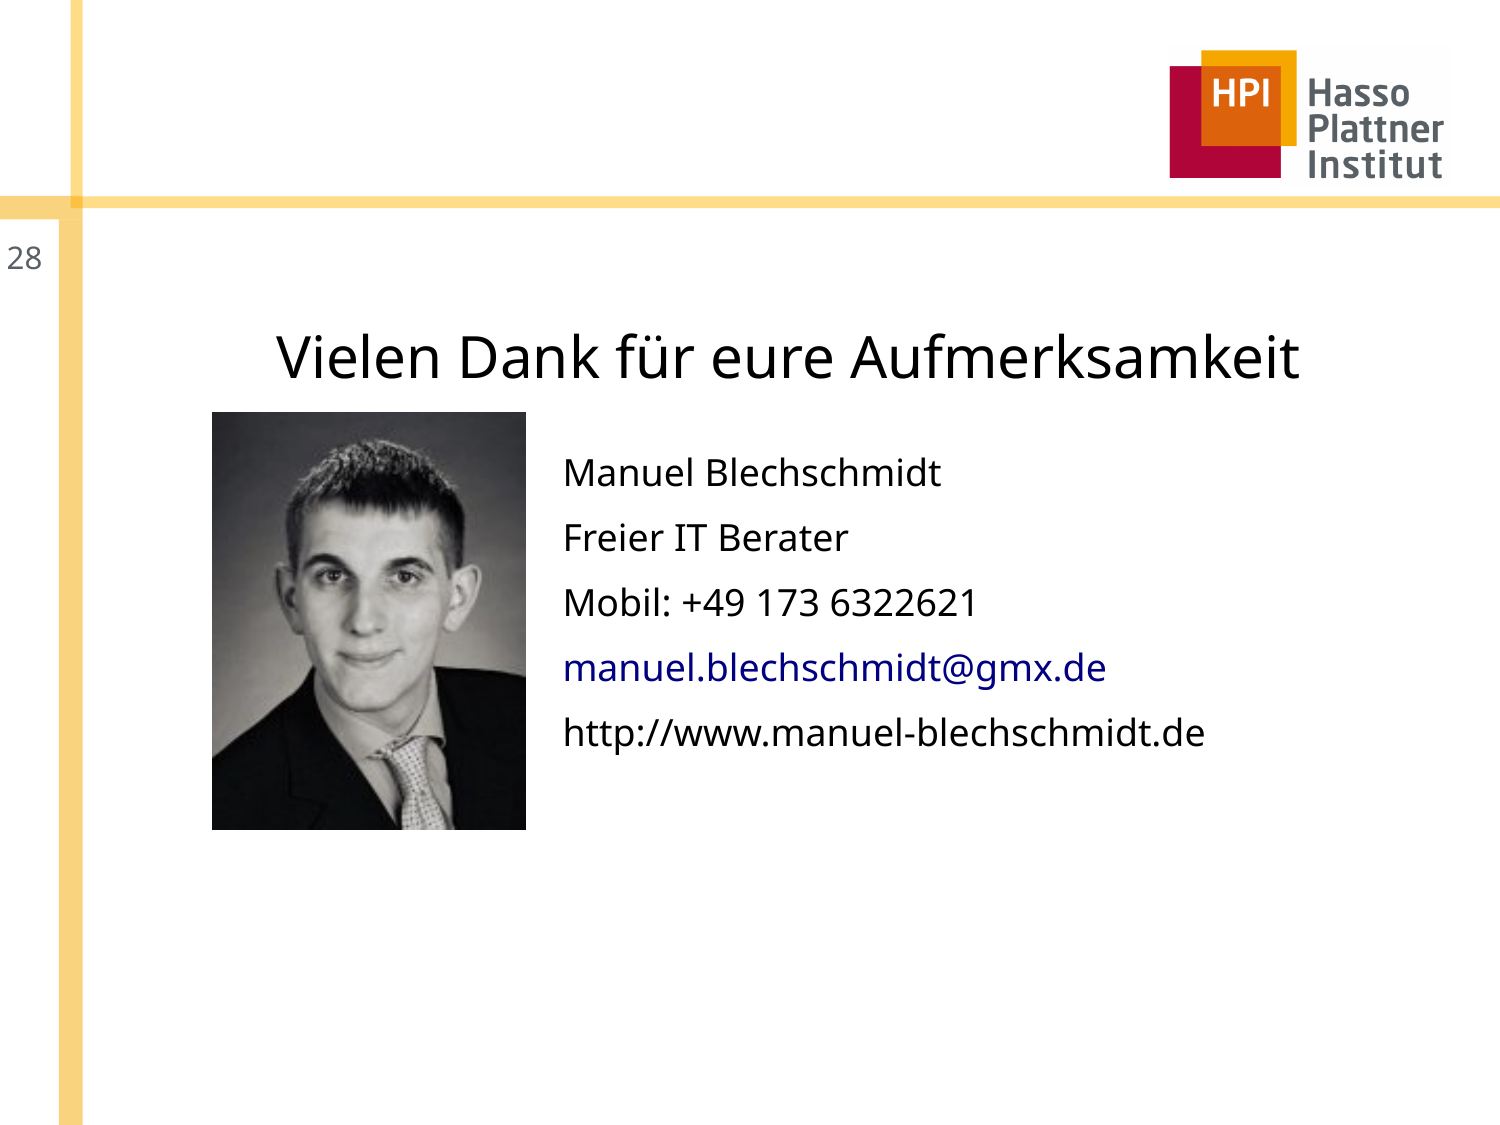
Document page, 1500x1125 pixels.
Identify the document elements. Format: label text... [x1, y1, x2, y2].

subtitle Vielen Dank für eure Aufmerksamkeit [117, 299, 1459, 413]
picture [212, 412, 526, 830]
text_box Manuel Blechschmidt Freier IT Berater Mobil: +49 173 6322621 manuel.blechschmidt@gmx.de http://www.manuel-blechschmidt.de [562, 460, 1500, 745]
